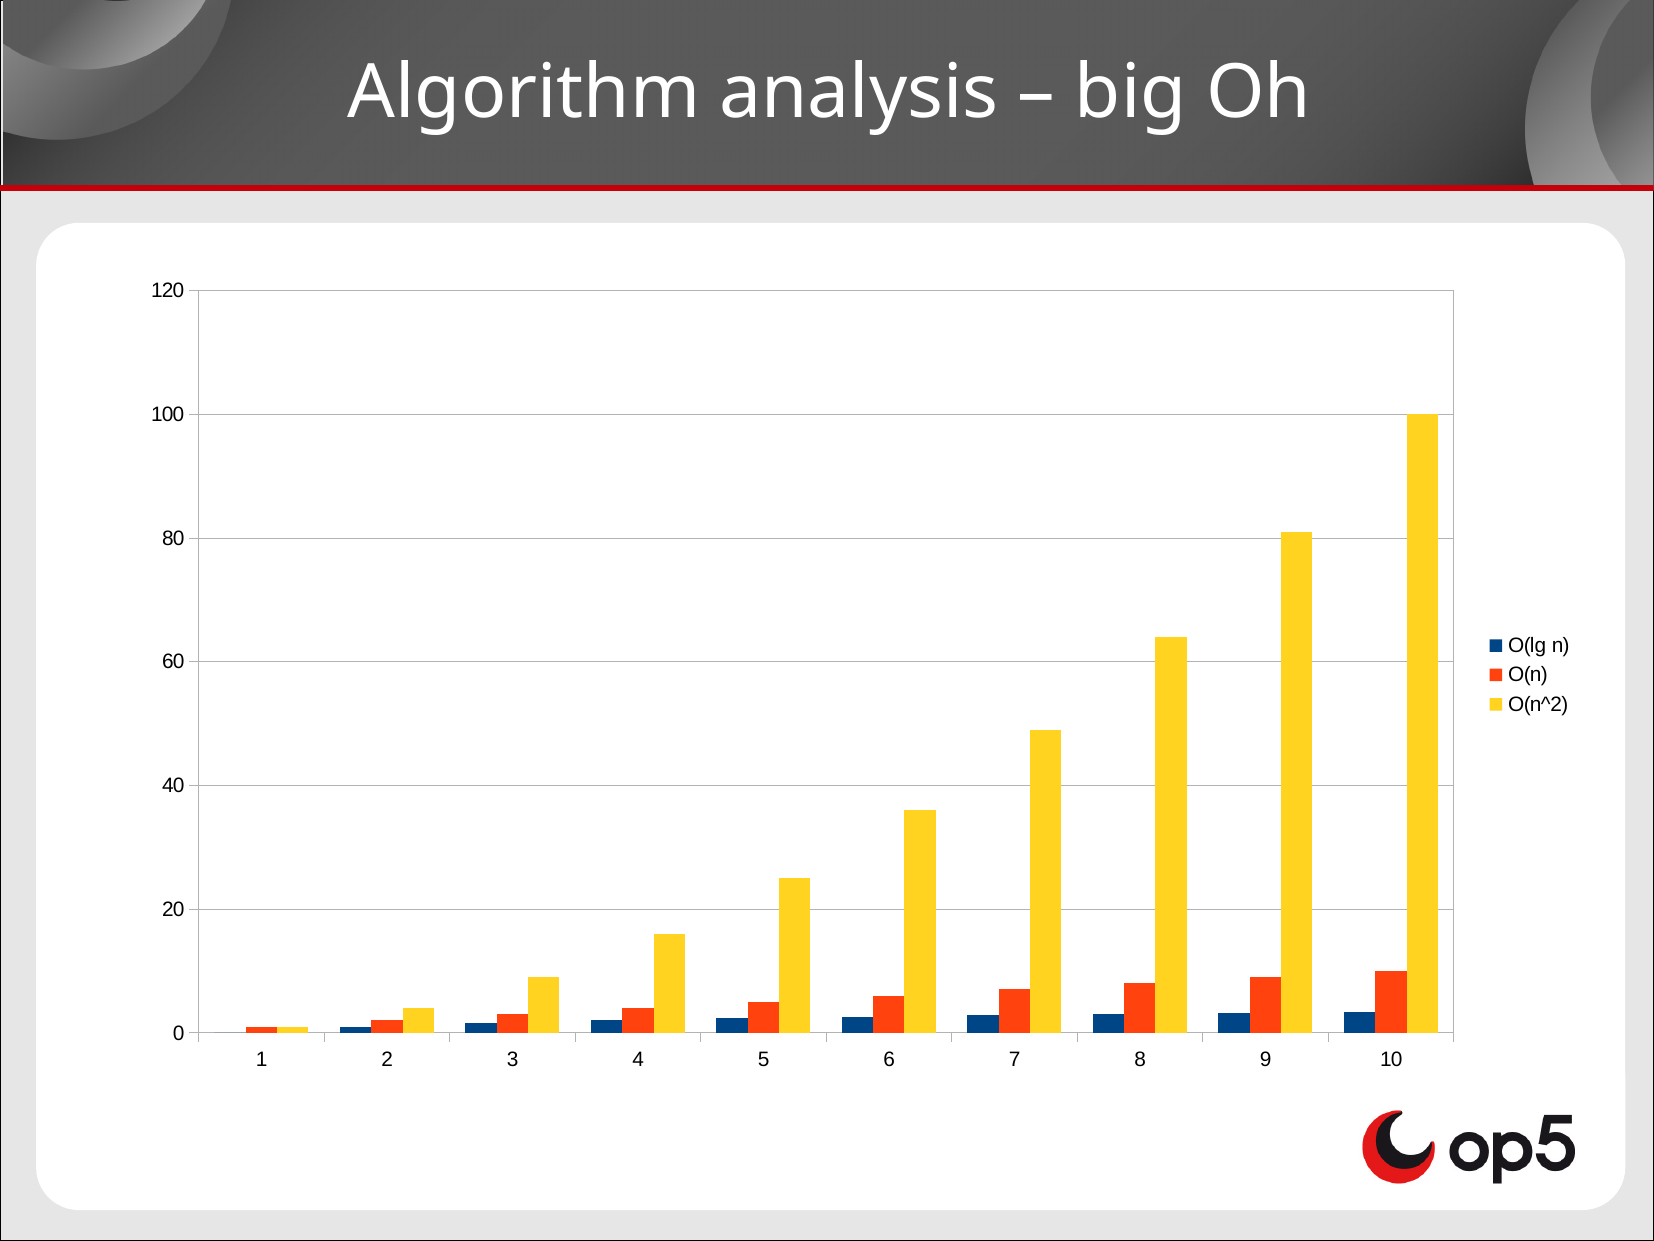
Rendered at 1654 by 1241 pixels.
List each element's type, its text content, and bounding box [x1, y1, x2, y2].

picture [3, 0, 1654, 185]
chart [121, 262, 1589, 1088]
picture [1350, 1103, 1587, 1191]
title Algorithm analysis – big Oh [88, 0, 1571, 175]
